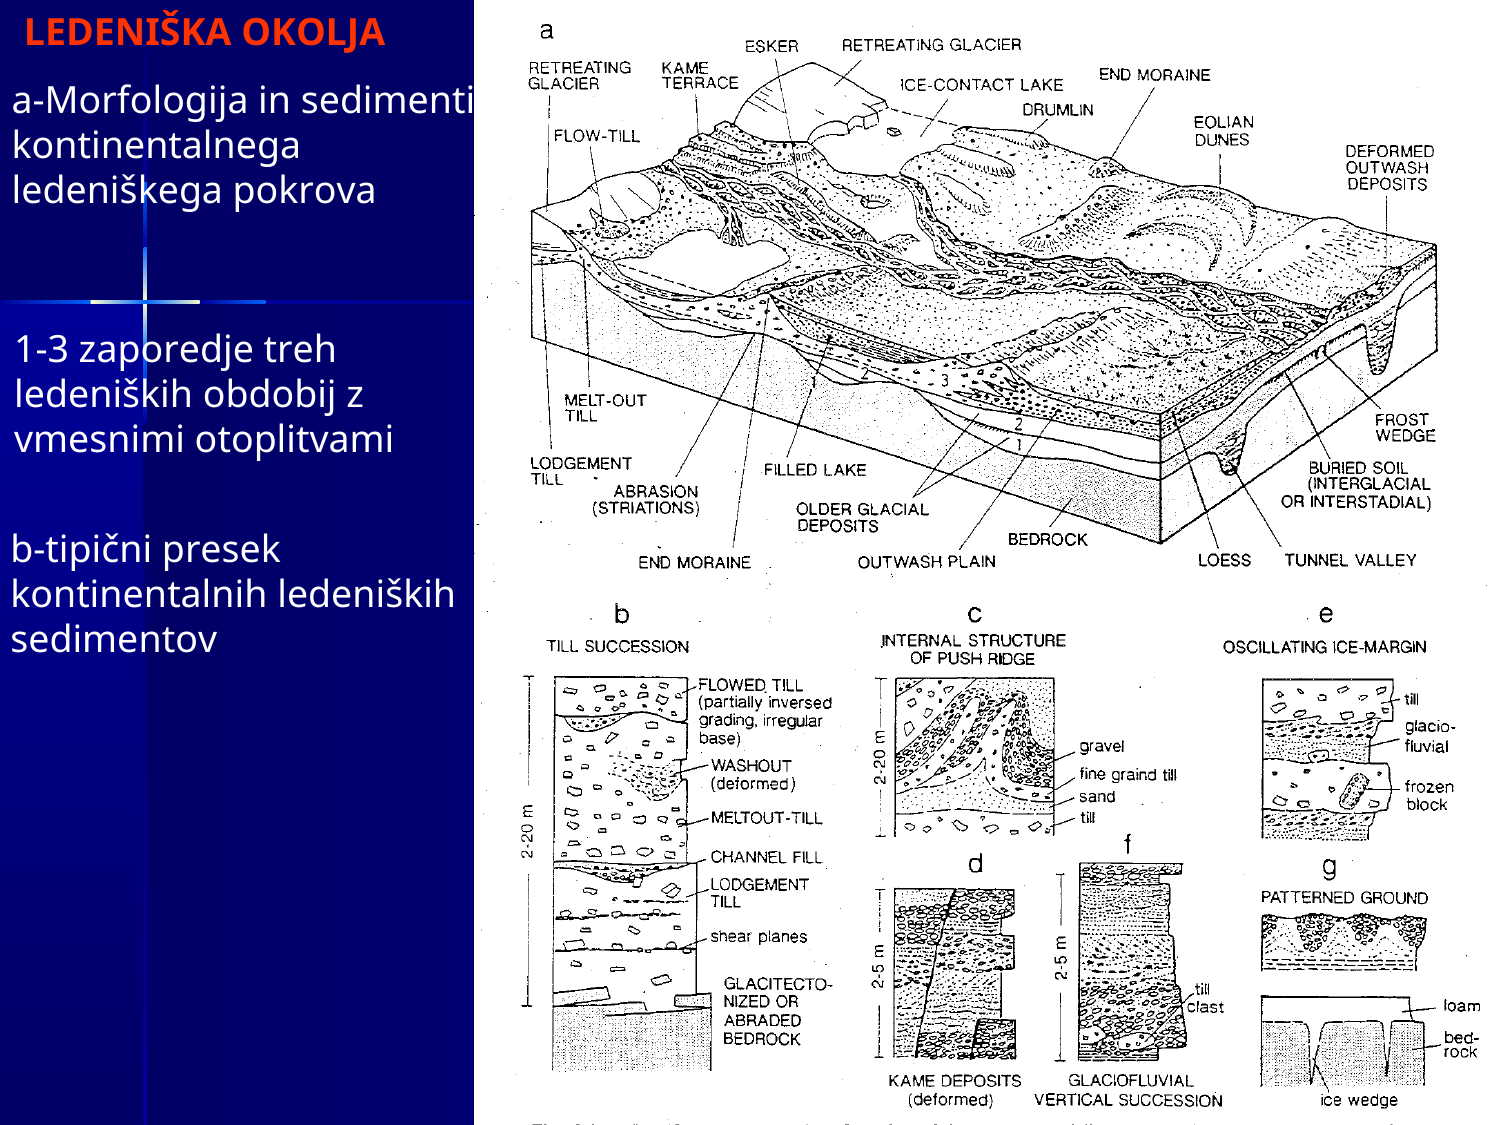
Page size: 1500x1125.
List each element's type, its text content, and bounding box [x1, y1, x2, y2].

text_box a-Morfologija in sedimenti kontinentalnega ledeniškega pokrova [0, 68, 491, 220]
text_box LEDENIŠKA OKOLJA [9, 0, 401, 61]
text_box 1-3 zaporedje treh ledeniških obdobij z vmesnimi otoplitvami [0, 316, 410, 468]
text_box b-tipični presek kontinentalnih ledeniških sedimentov [0, 517, 472, 669]
picture [474, 0, 1500, 1125]
